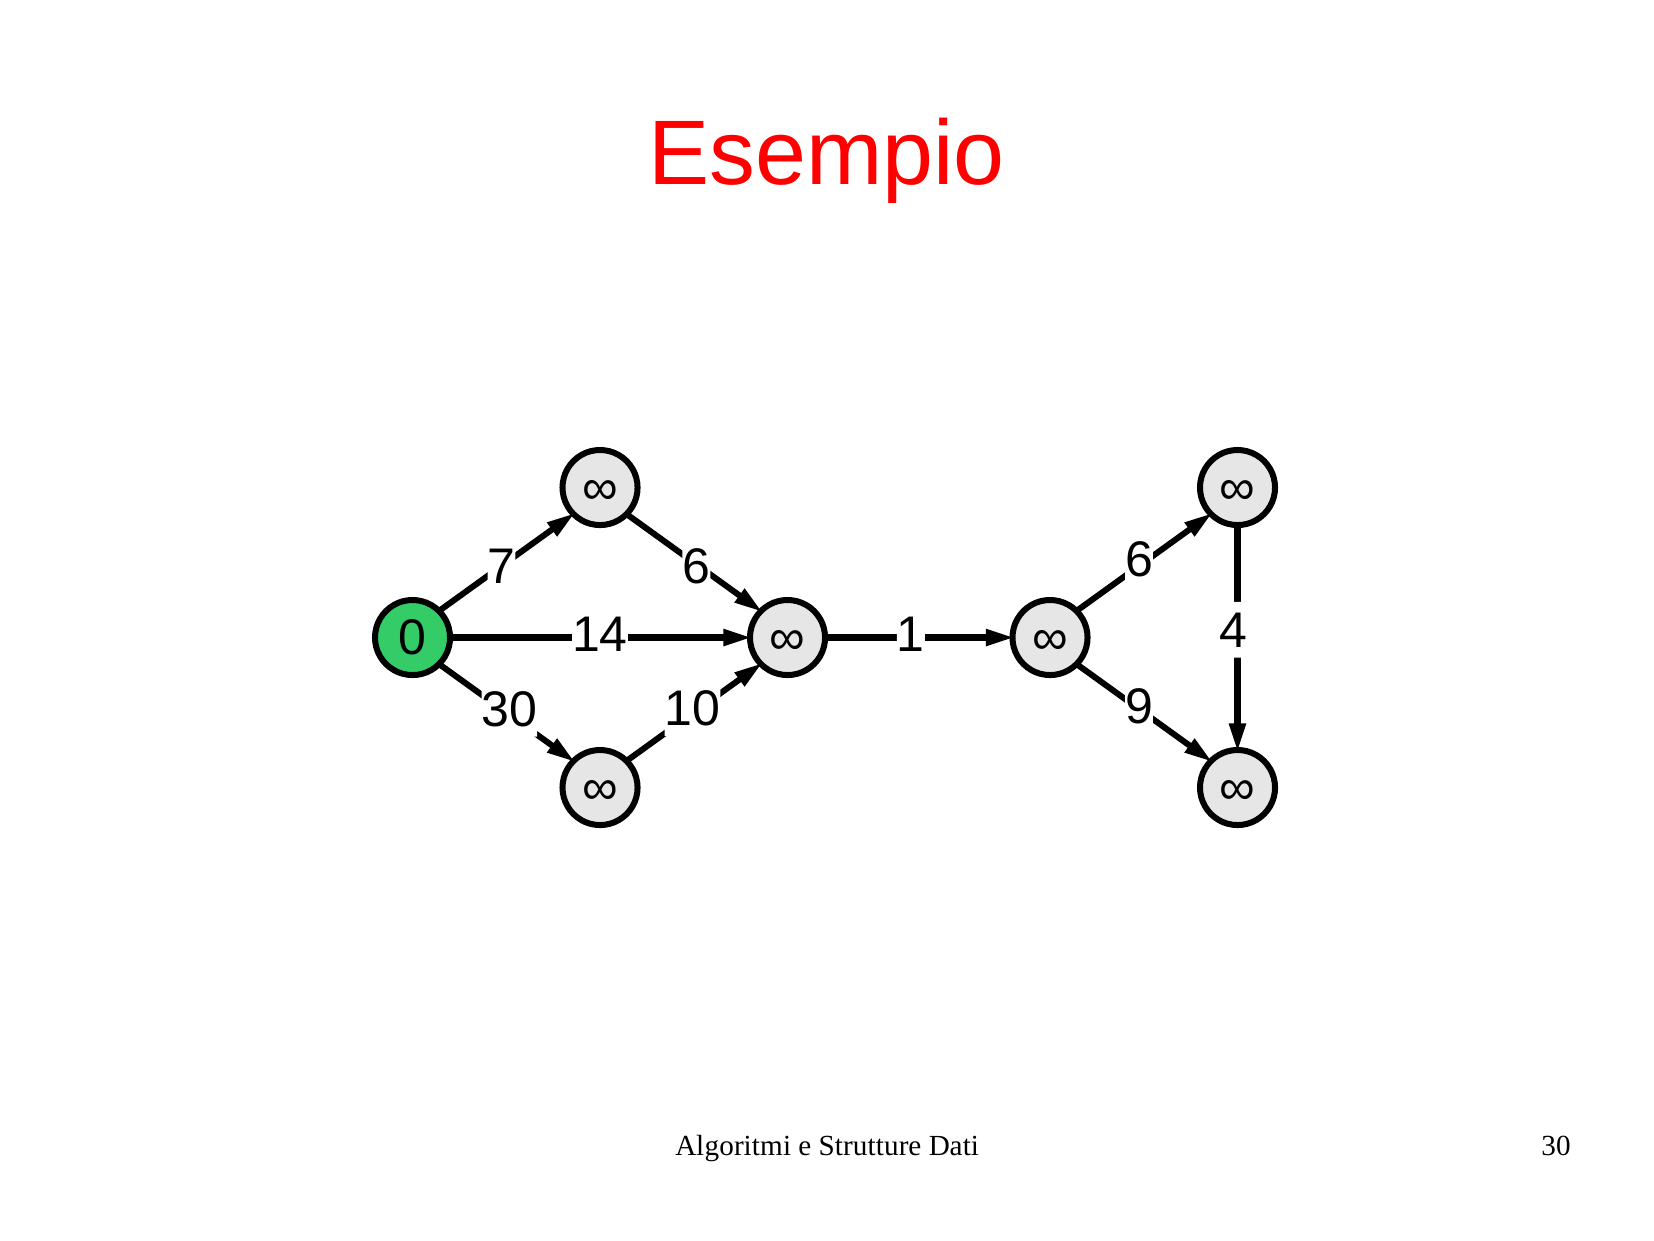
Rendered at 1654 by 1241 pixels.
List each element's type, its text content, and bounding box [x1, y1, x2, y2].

text_box 4 [1219, 601, 1248, 658]
text_box 30 [481, 680, 538, 737]
text_box ∞ [750, 600, 825, 676]
text_box 7 [487, 538, 516, 595]
text_box 1 [896, 605, 925, 662]
text_box 6 [1125, 530, 1153, 587]
text_box 6 [682, 538, 711, 595]
text_box 14 [572, 605, 628, 662]
text_box ∞ [562, 450, 638, 526]
text_box ∞ [1012, 600, 1088, 676]
text_box 10 [664, 680, 721, 736]
text_box ∞ [1200, 450, 1276, 525]
text_box 9 [1125, 678, 1153, 735]
text_box 0 [375, 600, 450, 676]
text_box ∞ [1200, 750, 1276, 826]
title Esempio [82, 49, 1571, 257]
text_box ∞ [562, 750, 638, 826]
